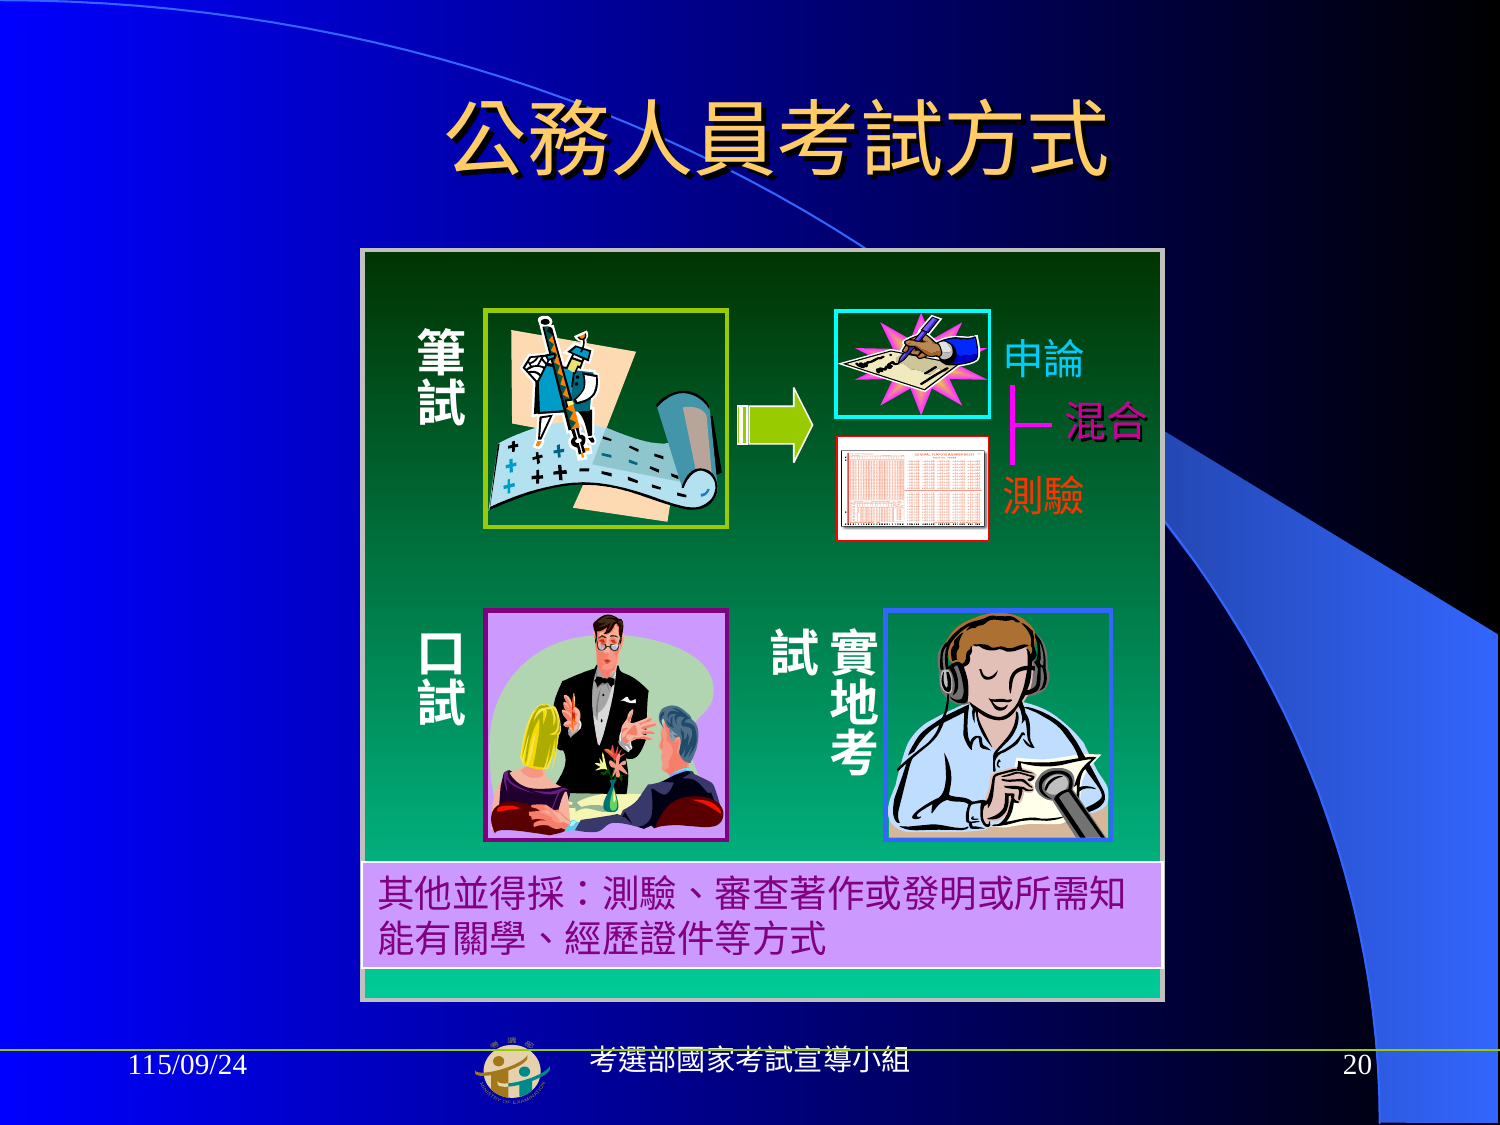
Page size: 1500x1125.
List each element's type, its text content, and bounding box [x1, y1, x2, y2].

picture [837, 312, 988, 416]
text_box 其他並得採：測驗、審查著作或發明或所需知能有關學、經歷證件等方式 [362, 862, 1163, 968]
text_box 實地考試 [800, 612, 883, 838]
text_box 測驗 [987, 462, 1126, 529]
text_box [362, 249, 1163, 862]
text_box 申論 [987, 324, 1126, 391]
title 公務人員考試方式 [287, 49, 1266, 223]
text_box [1015, 391, 1050, 423]
text_box 口試 [387, 612, 478, 838]
picture [487, 312, 726, 526]
picture [837, 437, 988, 540]
text_box [362, 968, 1163, 1000]
text_box 筆試 [387, 312, 478, 526]
picture [487, 612, 726, 838]
picture [887, 612, 1109, 838]
text_box 混合 [1050, 387, 1188, 454]
